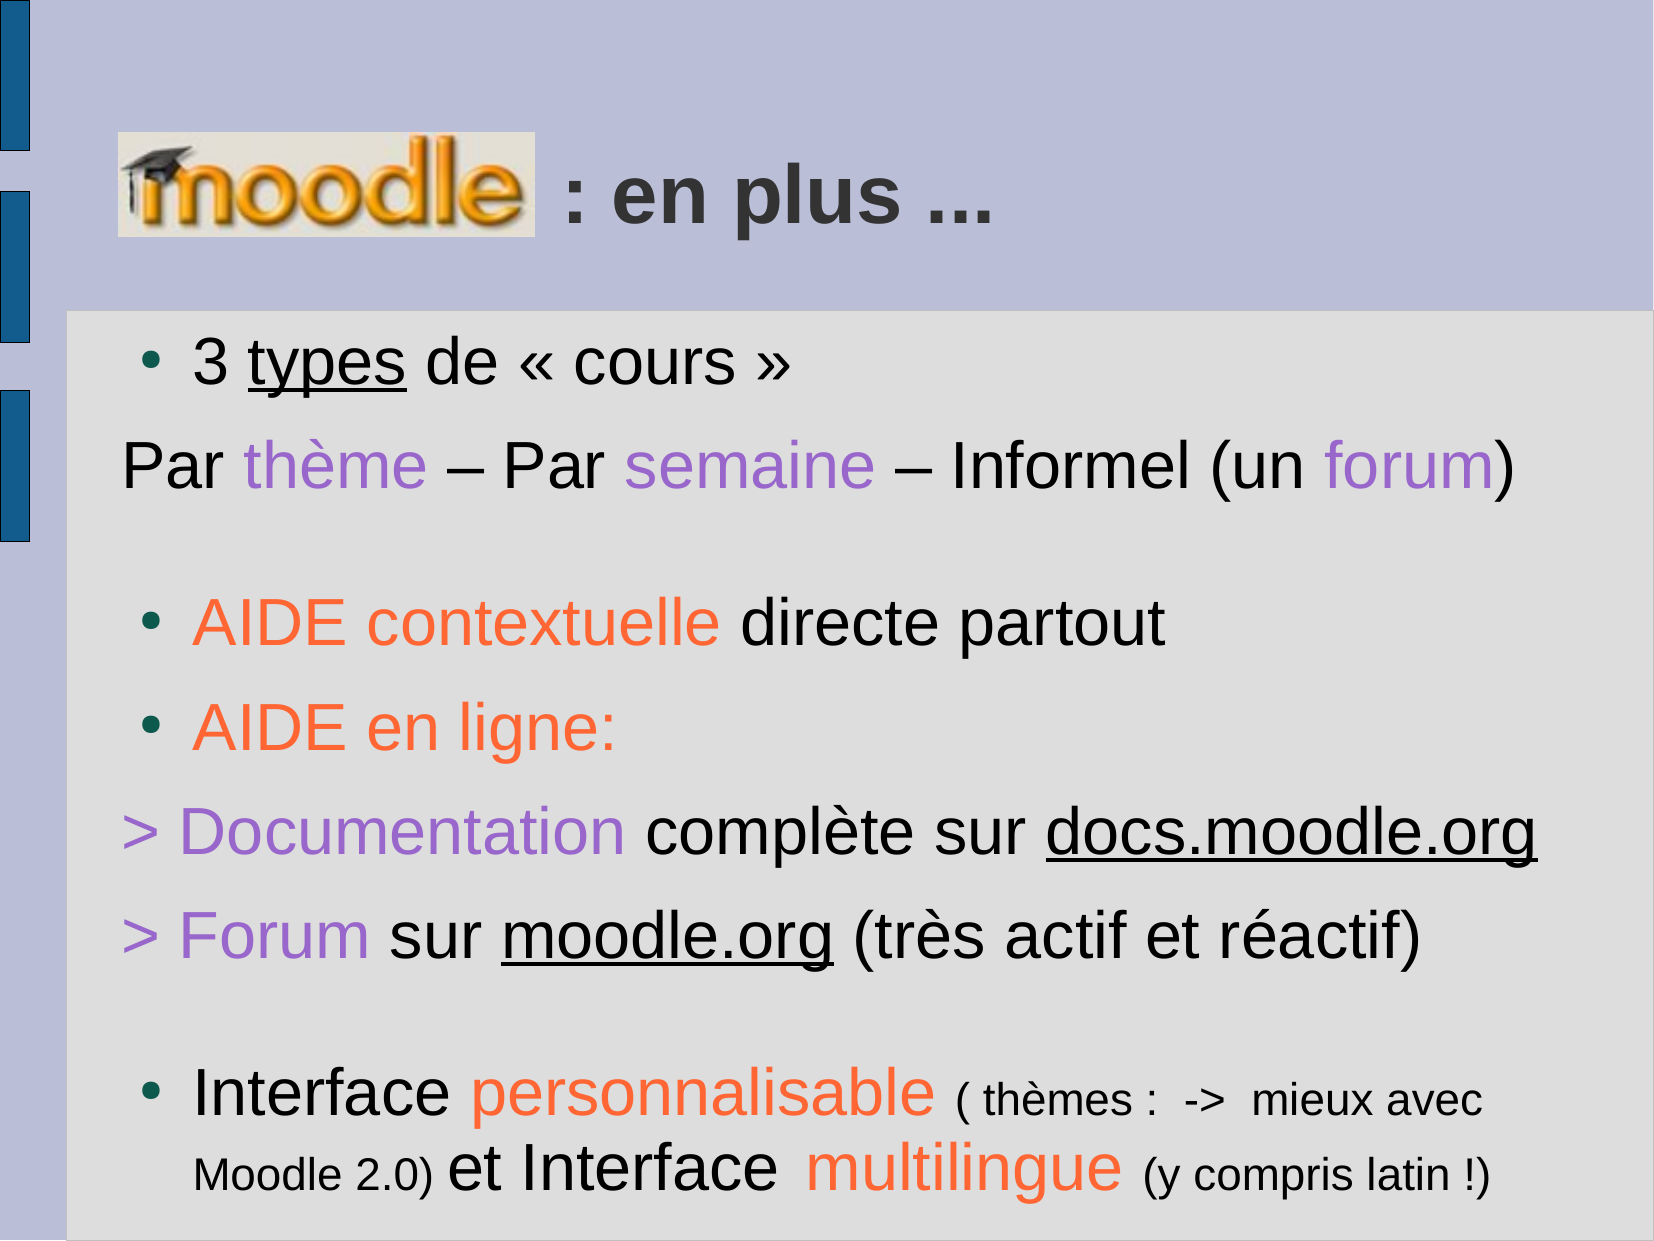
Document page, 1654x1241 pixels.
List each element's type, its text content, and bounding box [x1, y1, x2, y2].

picture [118, 132, 535, 237]
title : en plus ... [118, 91, 1534, 299]
list 3 types de « cours » Par thème – Par semaine – Informel (un forum) AIDE contextuelle directe partout AIDE en ligne: > Documentation complète sur docs.moodle.org > Forum sur moodle.org (très actif et réactif) Interface personnalisable ( thèmes : -> mieux avec Moodle 2.0) et Interface multilingue (y compris latin !) [121, 323, 1565, 1205]
